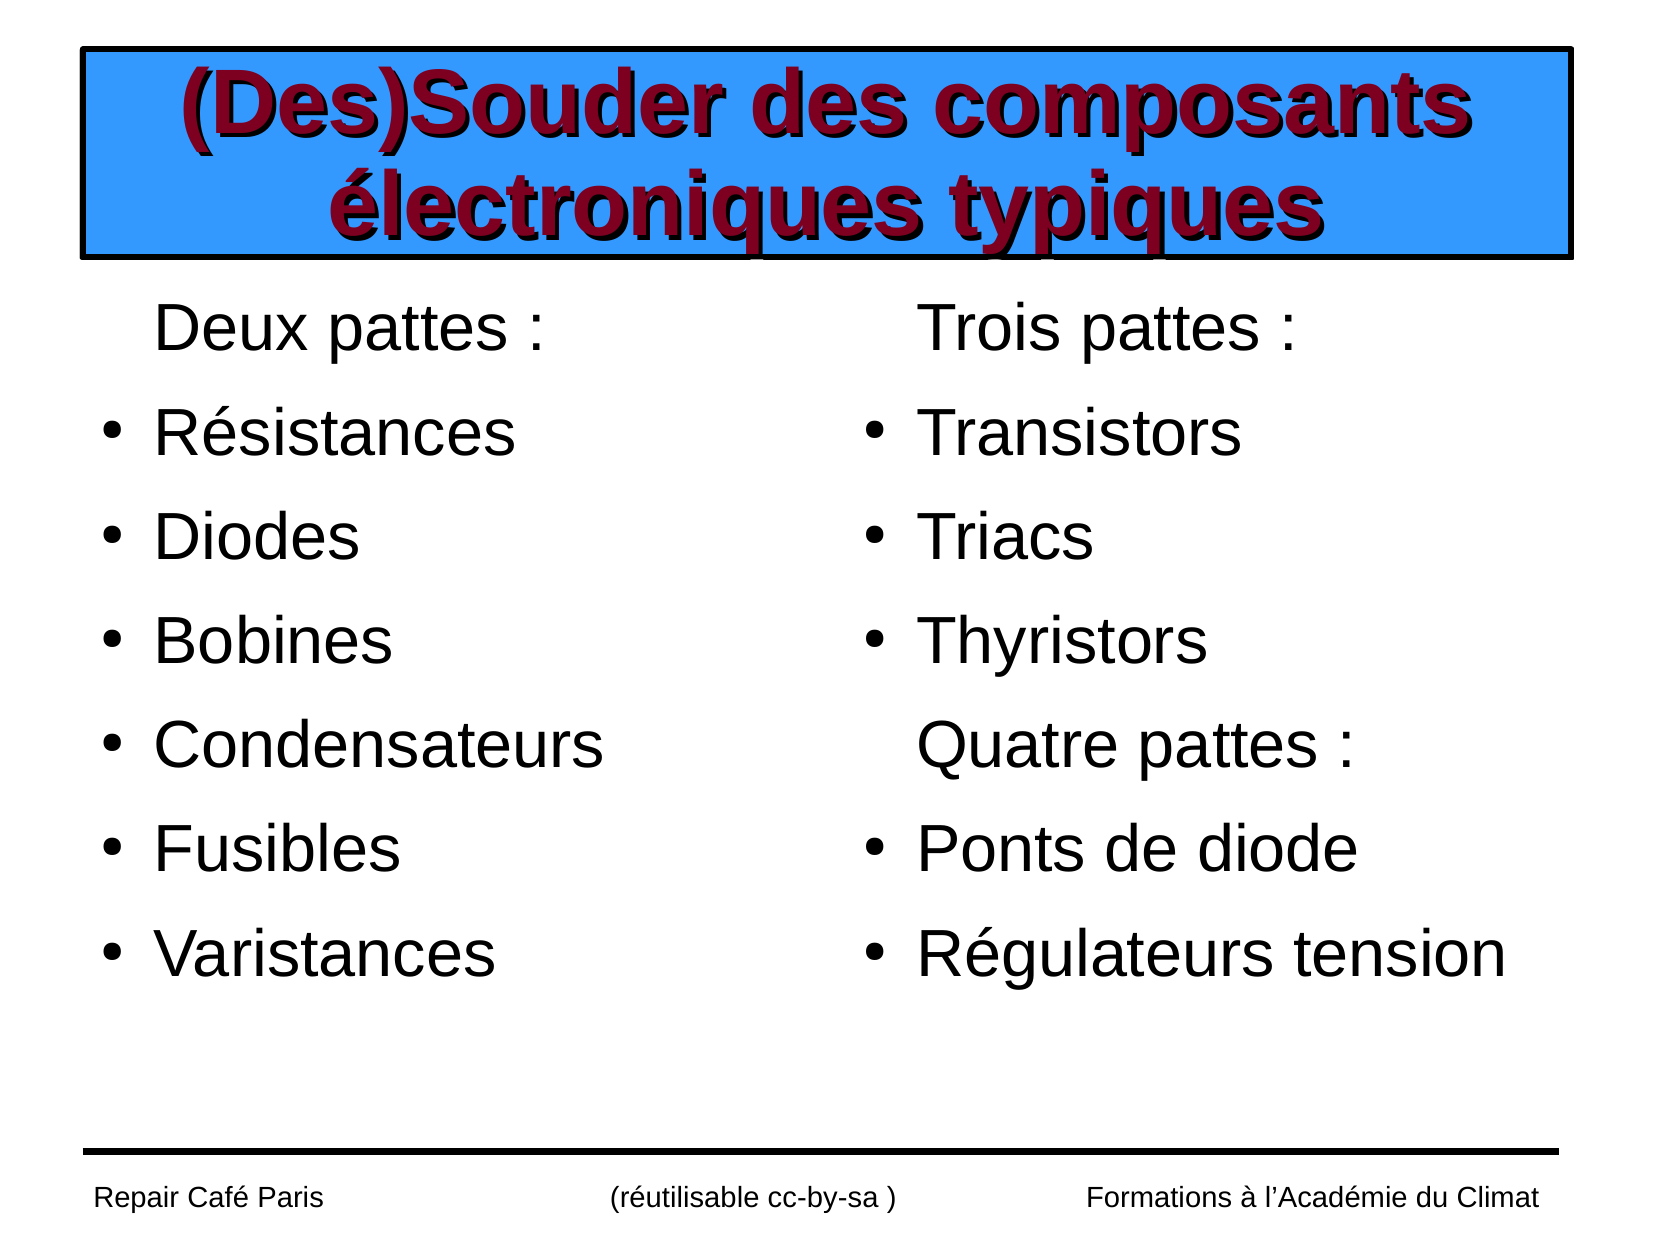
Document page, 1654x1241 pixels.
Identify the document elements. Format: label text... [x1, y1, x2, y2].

list Deux pattes : Résistances Diodes Bobines Condensateurs Fusibles Varistances [82, 290, 809, 1010]
list Trois pattes : Transistors Triacs Thyristors Quatre pattes : Ponts de diode Régulateurs tension [845, 290, 1572, 1010]
title (Des)Souder des composants électroniques typiques [82, 49, 1571, 257]
